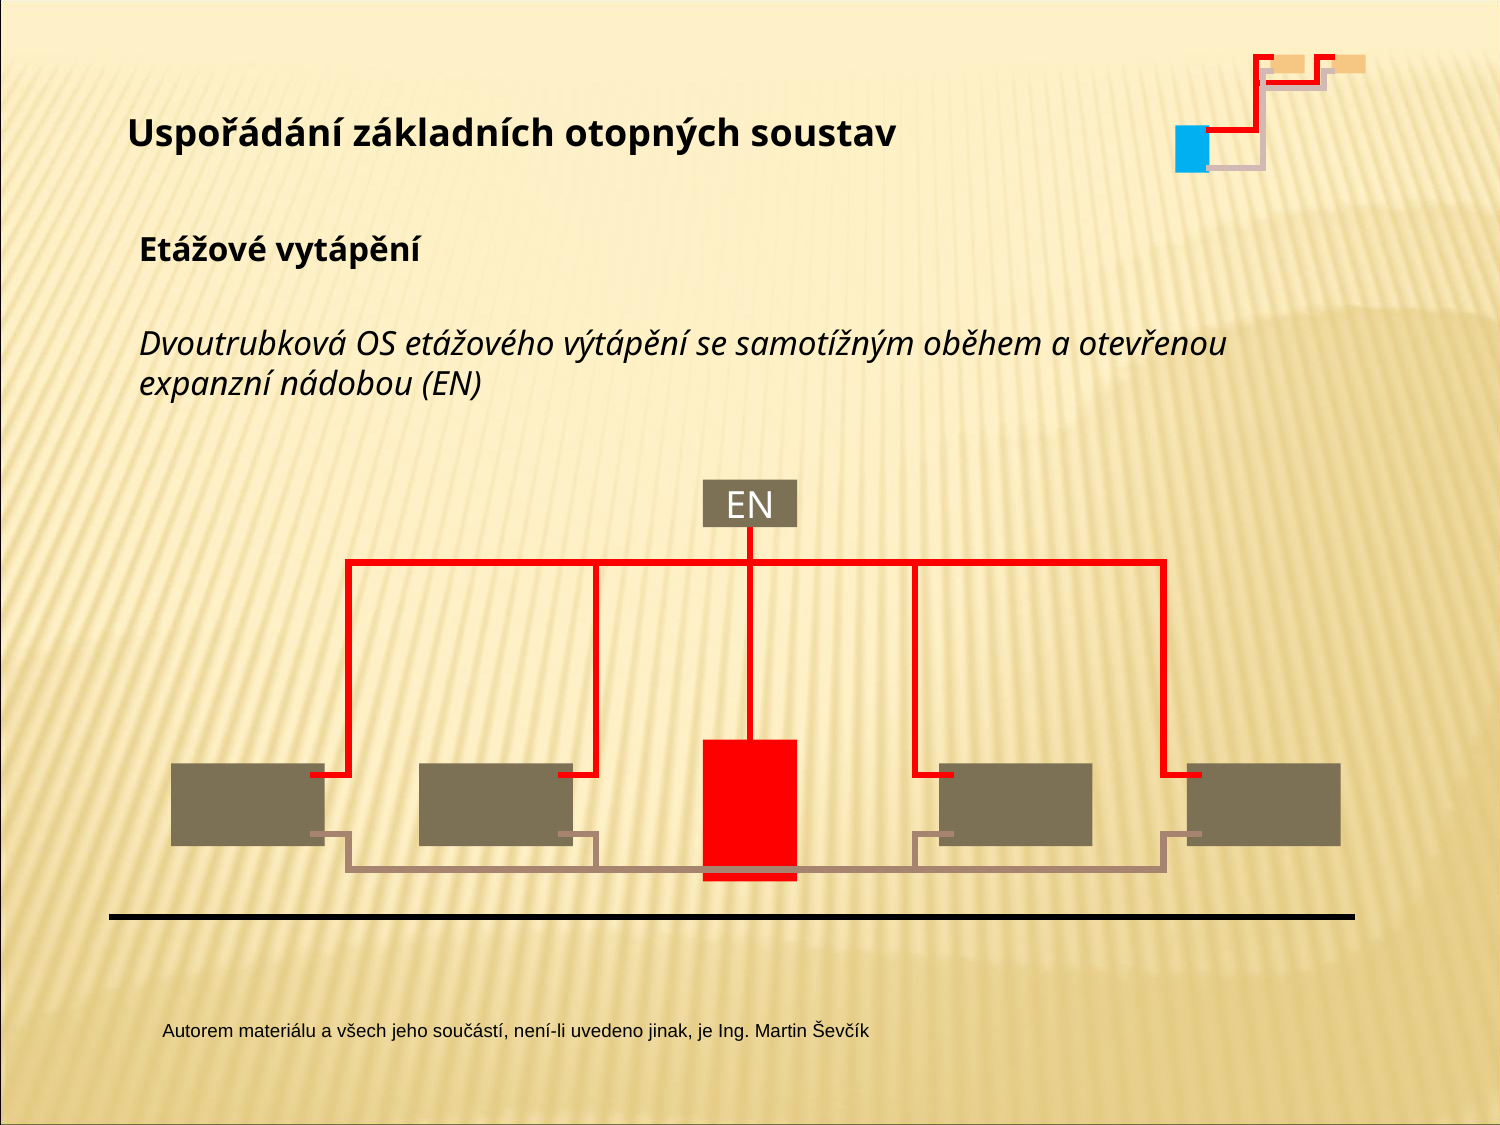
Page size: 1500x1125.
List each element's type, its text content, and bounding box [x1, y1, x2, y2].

text_box Etážové vytápění [123, 219, 1046, 276]
text_box [419, 763, 573, 847]
picture [0, 0, 1500, 1125]
text_box [1331, 54, 1366, 74]
text_box EN [702, 479, 798, 528]
text_box [702, 873, 798, 882]
text_box [1175, 125, 1210, 173]
text_box Uspořádání základních otopných soustav [112, 101, 1034, 163]
text_box [939, 763, 1093, 847]
text_box Dvoutrubková OS etážového výtápění se samotížným oběhem a otevřenou expanzní nádobou (EN) [123, 314, 1353, 410]
text_box [1186, 763, 1341, 847]
text_box [1270, 54, 1305, 74]
text_box [702, 739, 798, 866]
text_box Autorem materiálu a všech jeho součástí, není-li uvedeno jinak, je Ing. Martin Ševčík [147, 1011, 1365, 1050]
text_box [171, 763, 325, 847]
